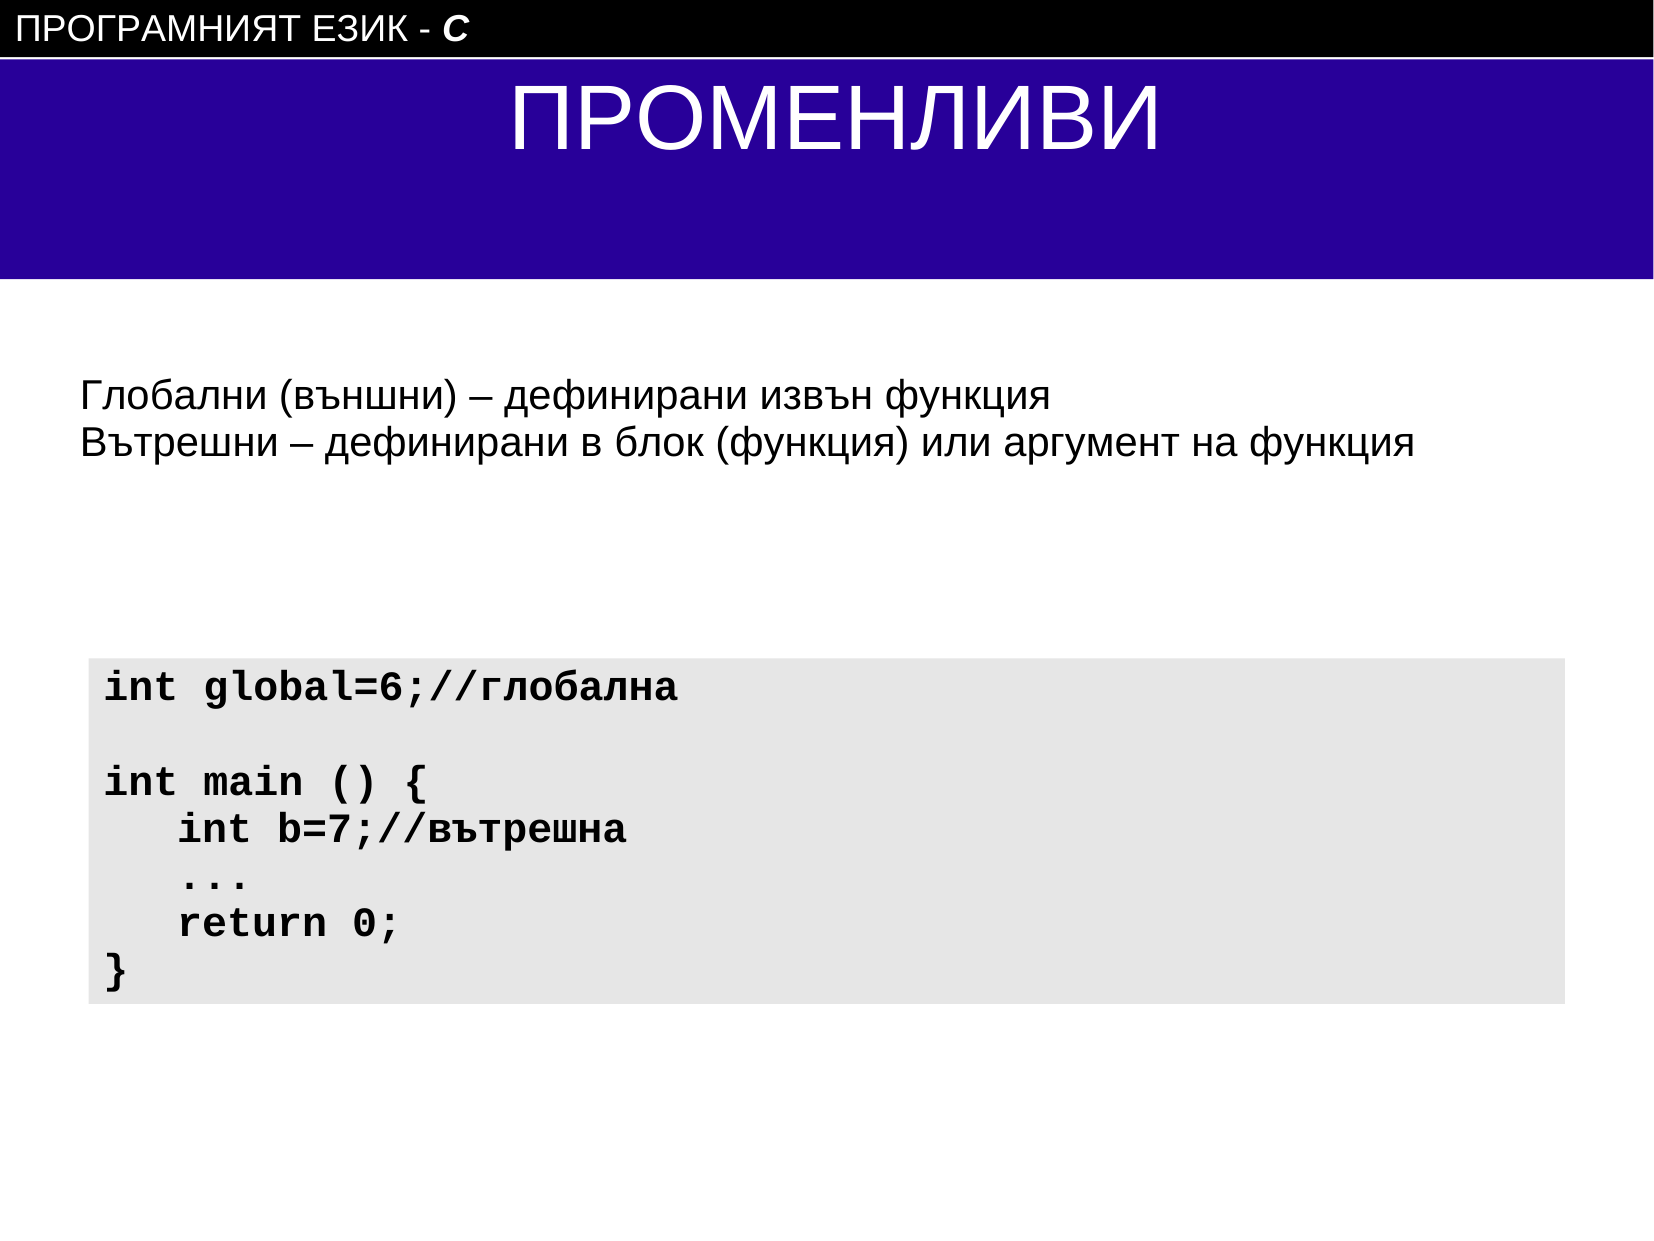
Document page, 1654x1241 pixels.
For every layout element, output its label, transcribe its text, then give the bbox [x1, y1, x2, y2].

text_box ПРОГРАМНИЯT ЕЗИК - С [0, 0, 1654, 58]
text_box ПРОМЕНЛИВИ [0, 59, 1654, 280]
text_box Глобални (външни) – дефинирани извън функция Вътрешни – дефинирани в блок (функция) или аргумент на функция [29, 364, 1625, 473]
text_box int global=6;//глобална int main () { int b=7;//вътрешна ... return 0; } [88, 658, 1565, 1004]
